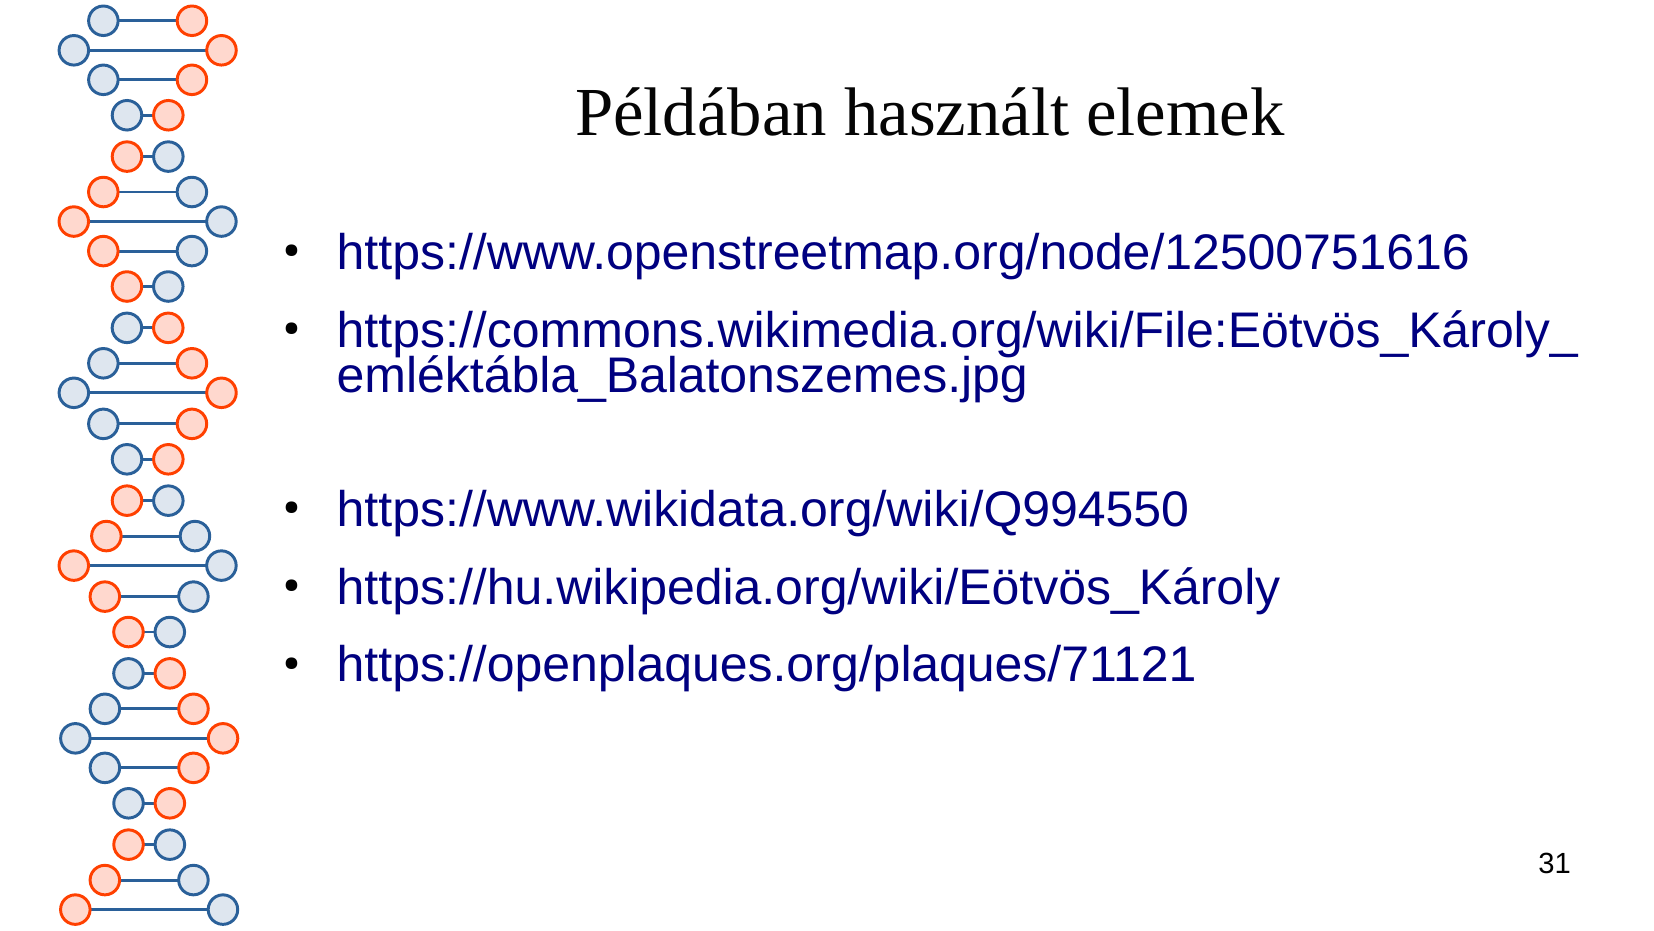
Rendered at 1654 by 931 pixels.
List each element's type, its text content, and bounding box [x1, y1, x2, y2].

title Példában használt elemek [265, 35, 1595, 189]
list https://www.openstreetmap.org/node/12500751616 https://commons.wikimedia.org/wiki/ File:Eötvös_Károly_emléktábla_Balatonszemes.jpg https://www.wikidata.org/wiki/Q994550 https://hu.wikipedia.org/wiki/Eötvös_Károly https://openplaques.org/plaques/71121 [265, 224, 1595, 764]
